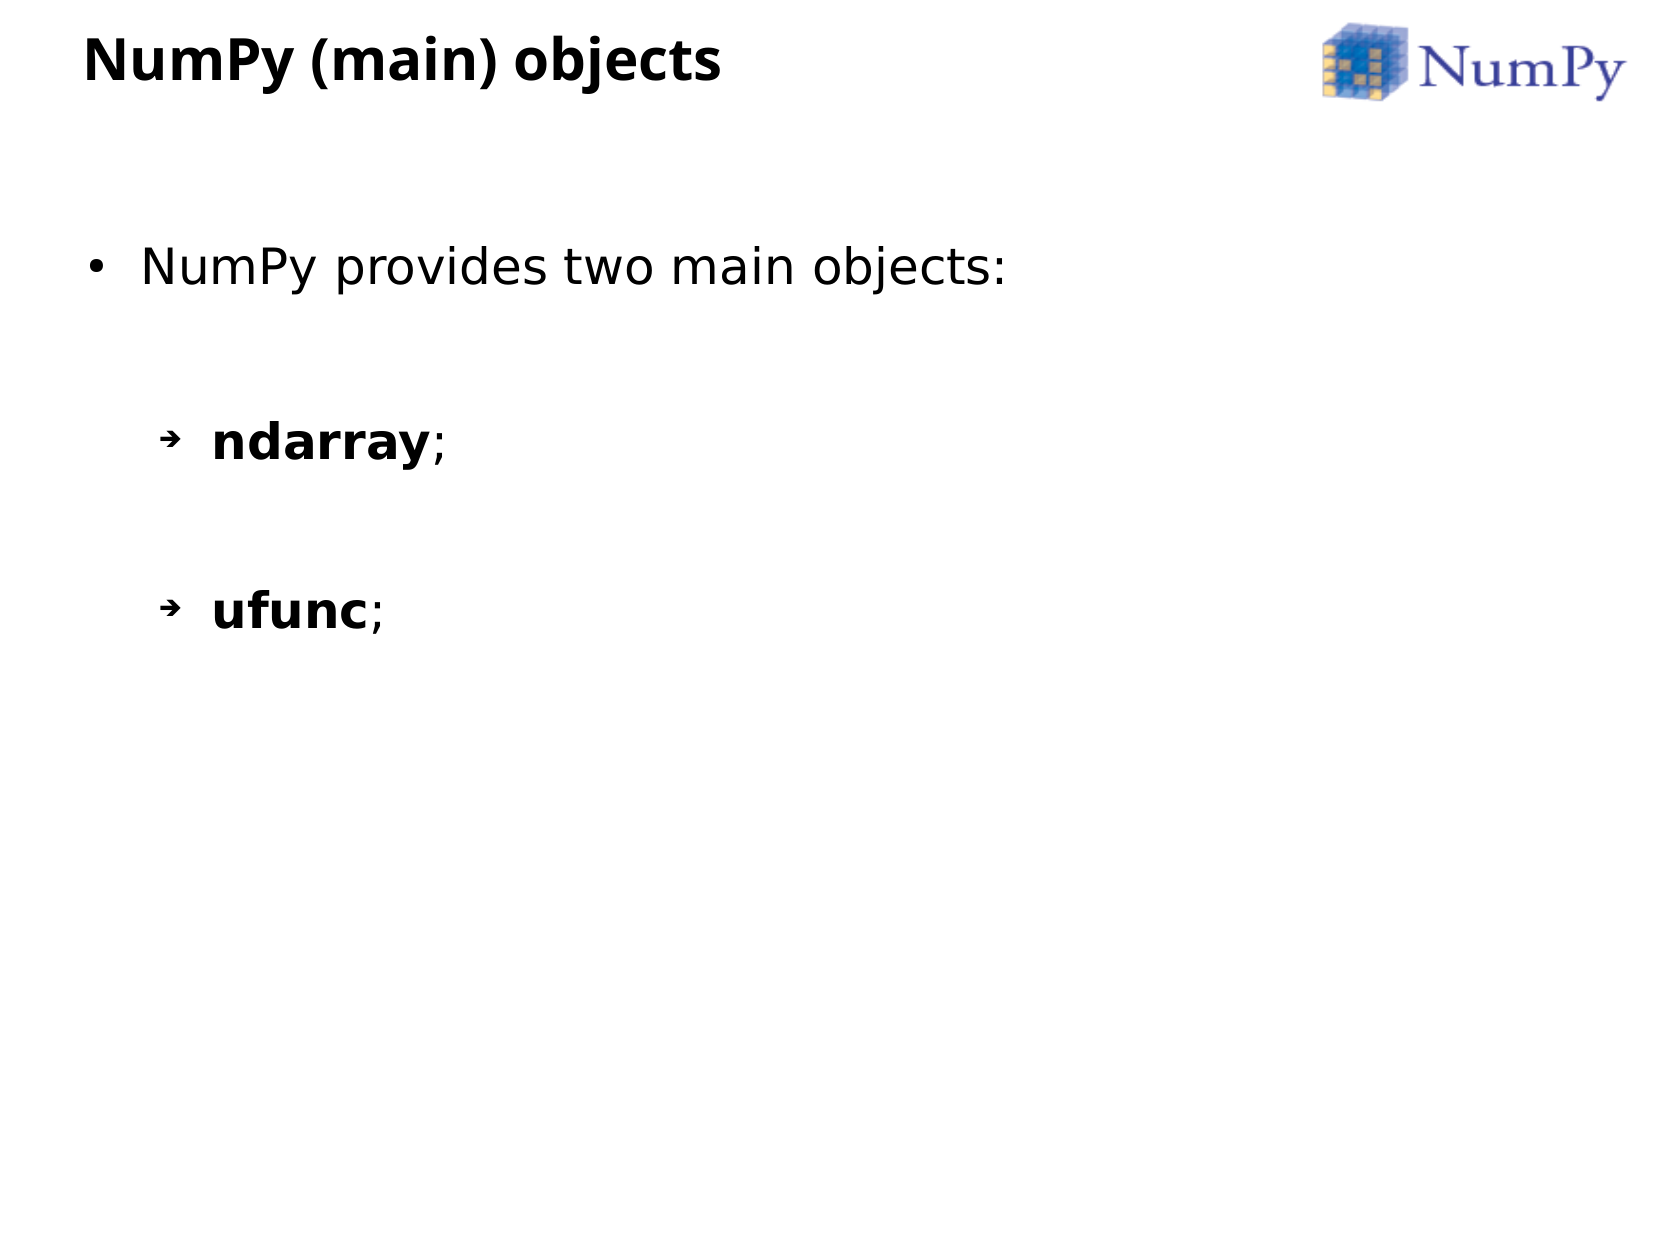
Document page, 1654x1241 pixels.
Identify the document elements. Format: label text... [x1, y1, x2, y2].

title NumPy (main) objects [82, 3, 1571, 113]
picture [1302, 13, 1635, 113]
list NumPy provides two main objects: ndarray; ufunc; [70, 150, 1613, 1206]
